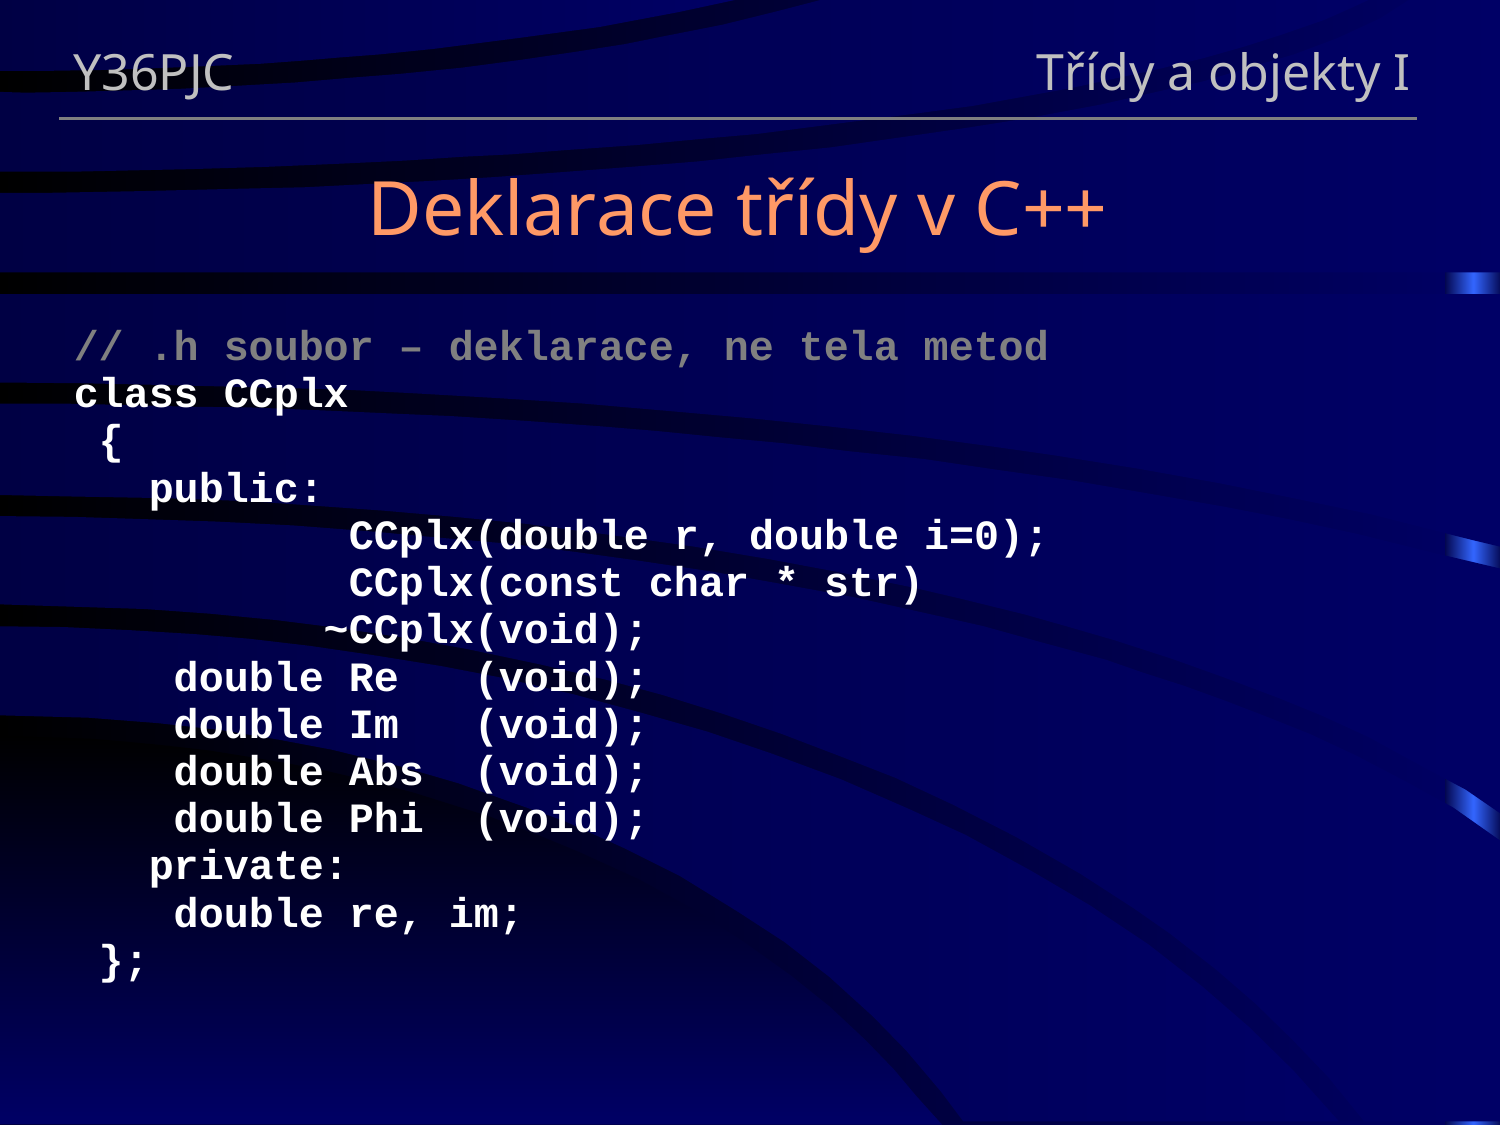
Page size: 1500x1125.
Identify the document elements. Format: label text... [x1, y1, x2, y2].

text_box Deklarace třídy v C++ // .h soubor – deklarace, ne tela metod class CCplx { public: CCplx(double r, double i=0); CCplx(const char * str) ~CCplx(void); double Re (void); double Im (void); double Abs (void); double Phi (void); private: double re, im; }; [59, 147, 1418, 983]
text_box Y36PJC [59, 29, 251, 105]
text_box Třídy a objekty I [1021, 29, 1418, 105]
